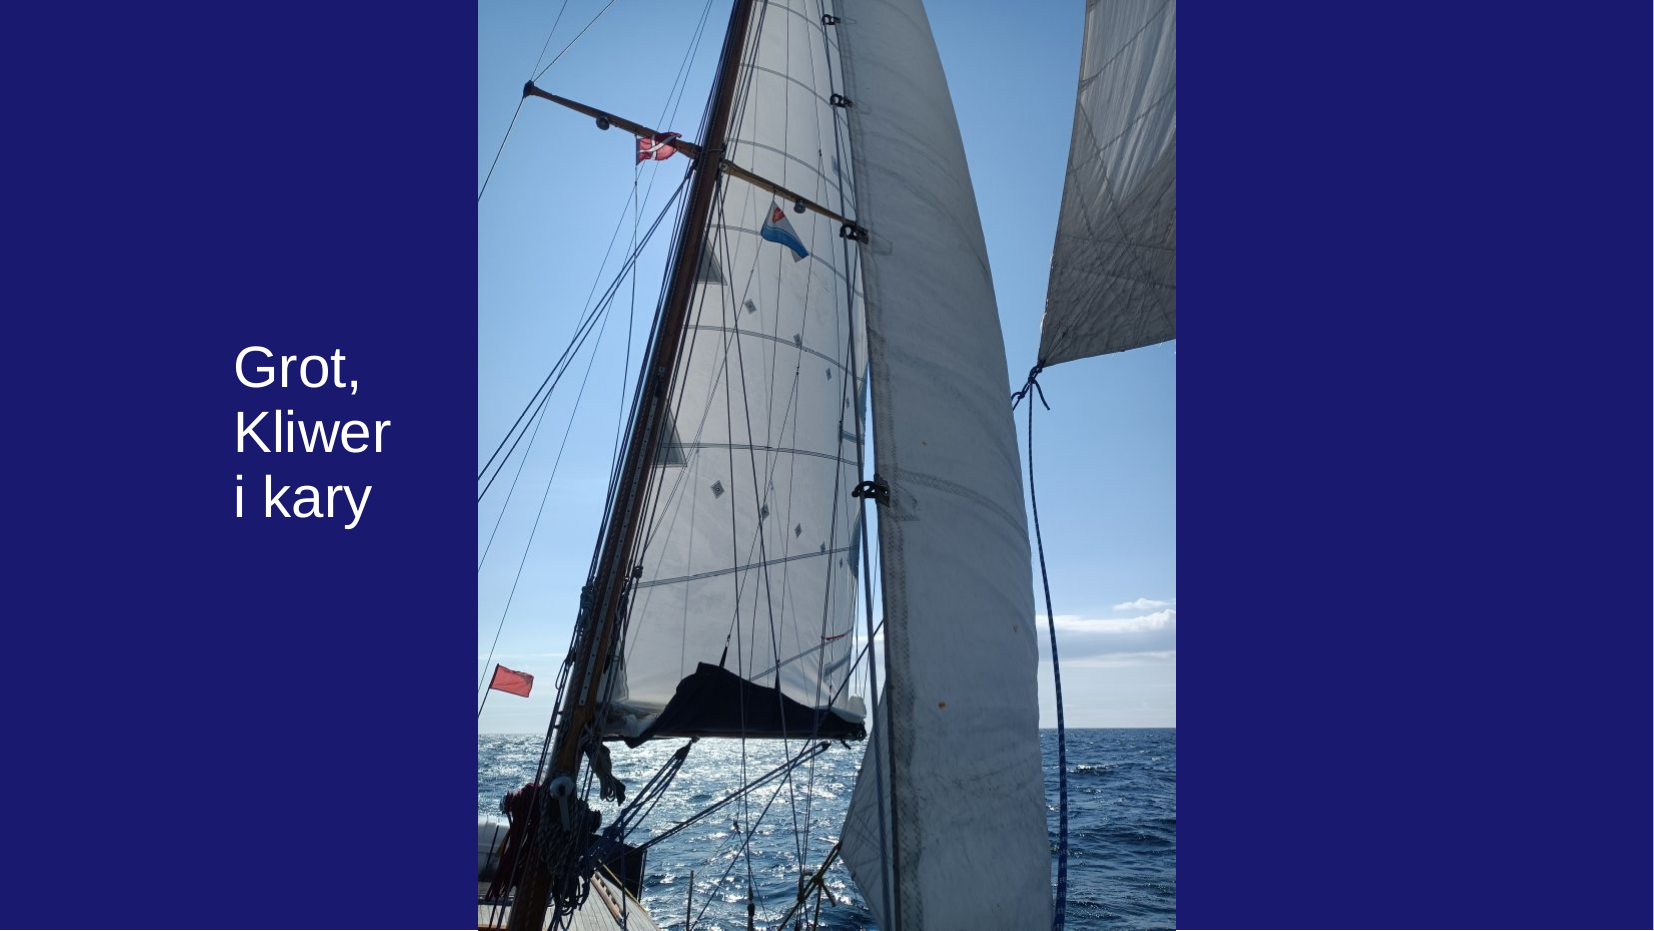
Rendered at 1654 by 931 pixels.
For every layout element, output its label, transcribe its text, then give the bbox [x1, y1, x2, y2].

text_box Grot, Kliwer i kary [218, 326, 514, 537]
picture [478, 0, 1176, 931]
